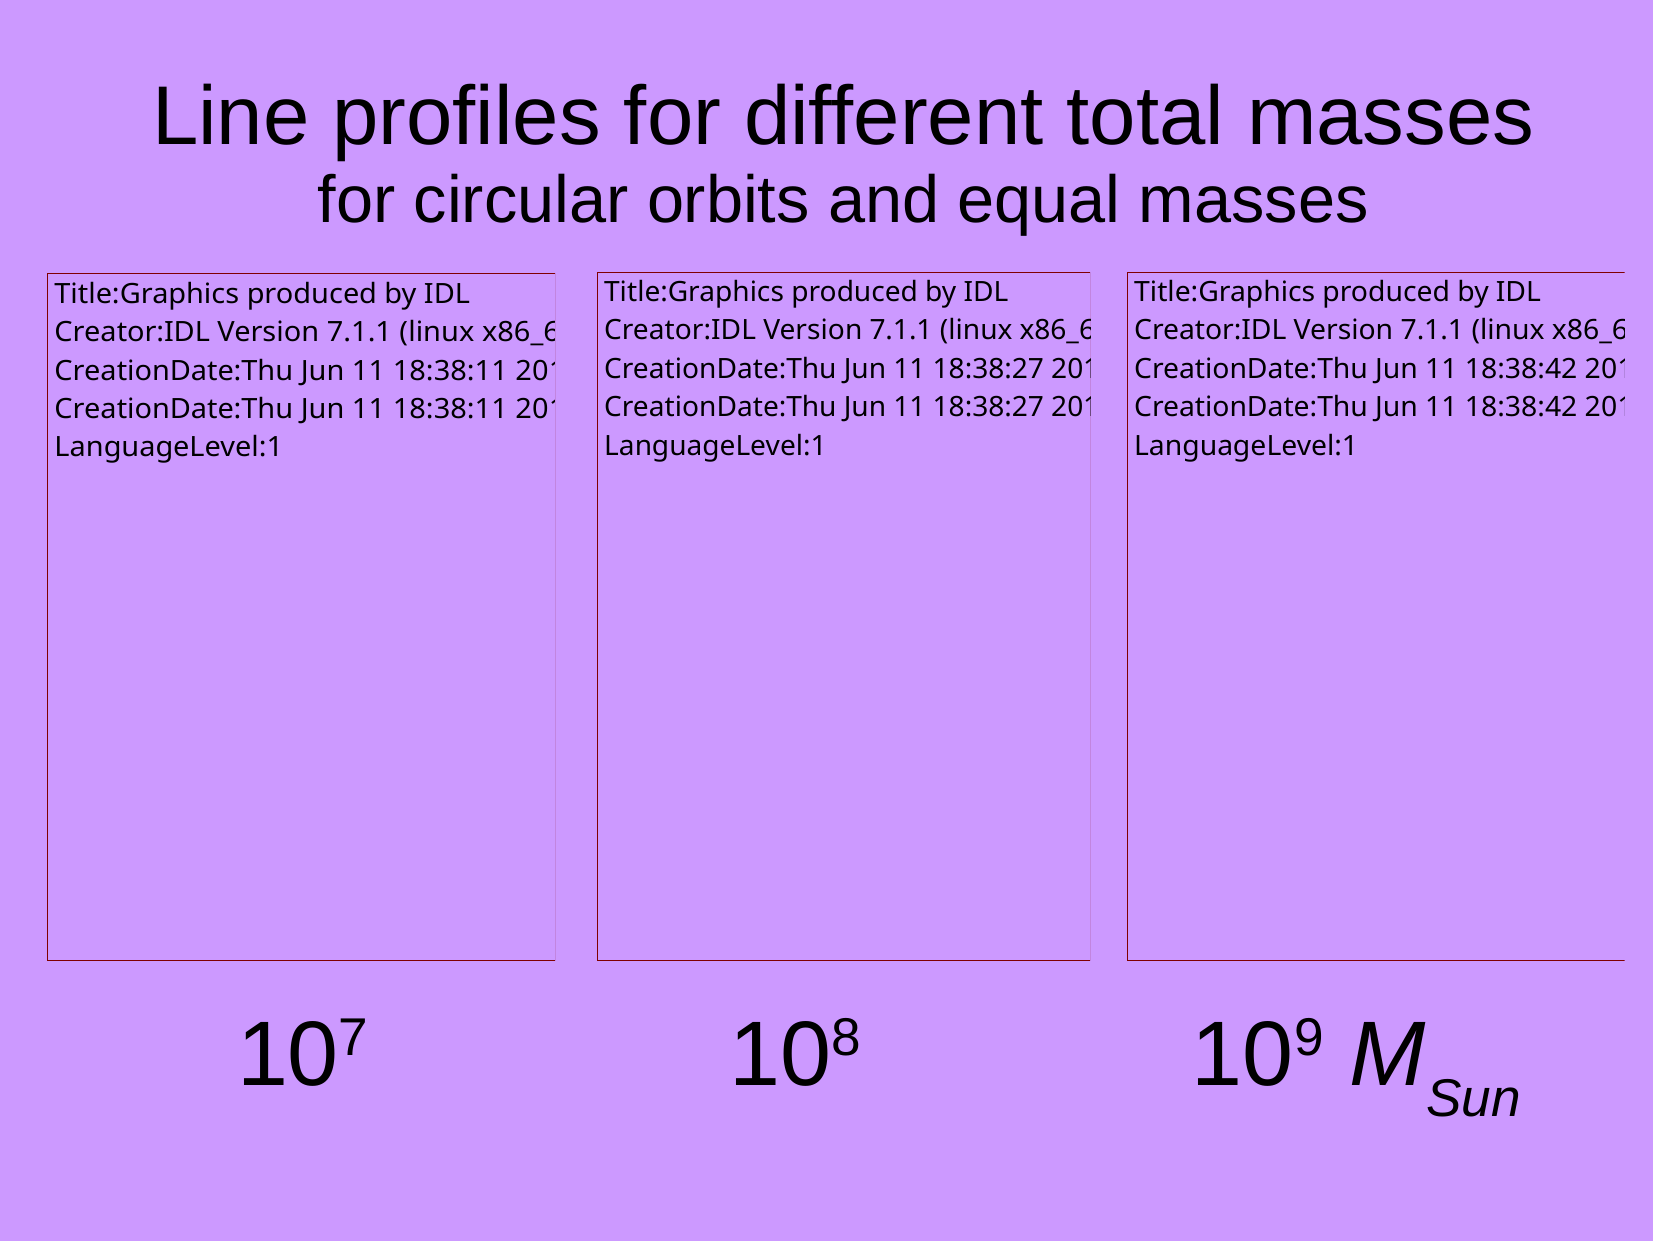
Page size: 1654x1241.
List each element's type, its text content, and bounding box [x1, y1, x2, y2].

picture [1125, 270, 1625, 961]
title 107 108 109 MSun [135, 990, 1623, 1141]
title Line profiles for different total masses for circular orbits and equal masses [82, 49, 1606, 257]
picture [595, 270, 1091, 961]
picture [45, 271, 556, 961]
